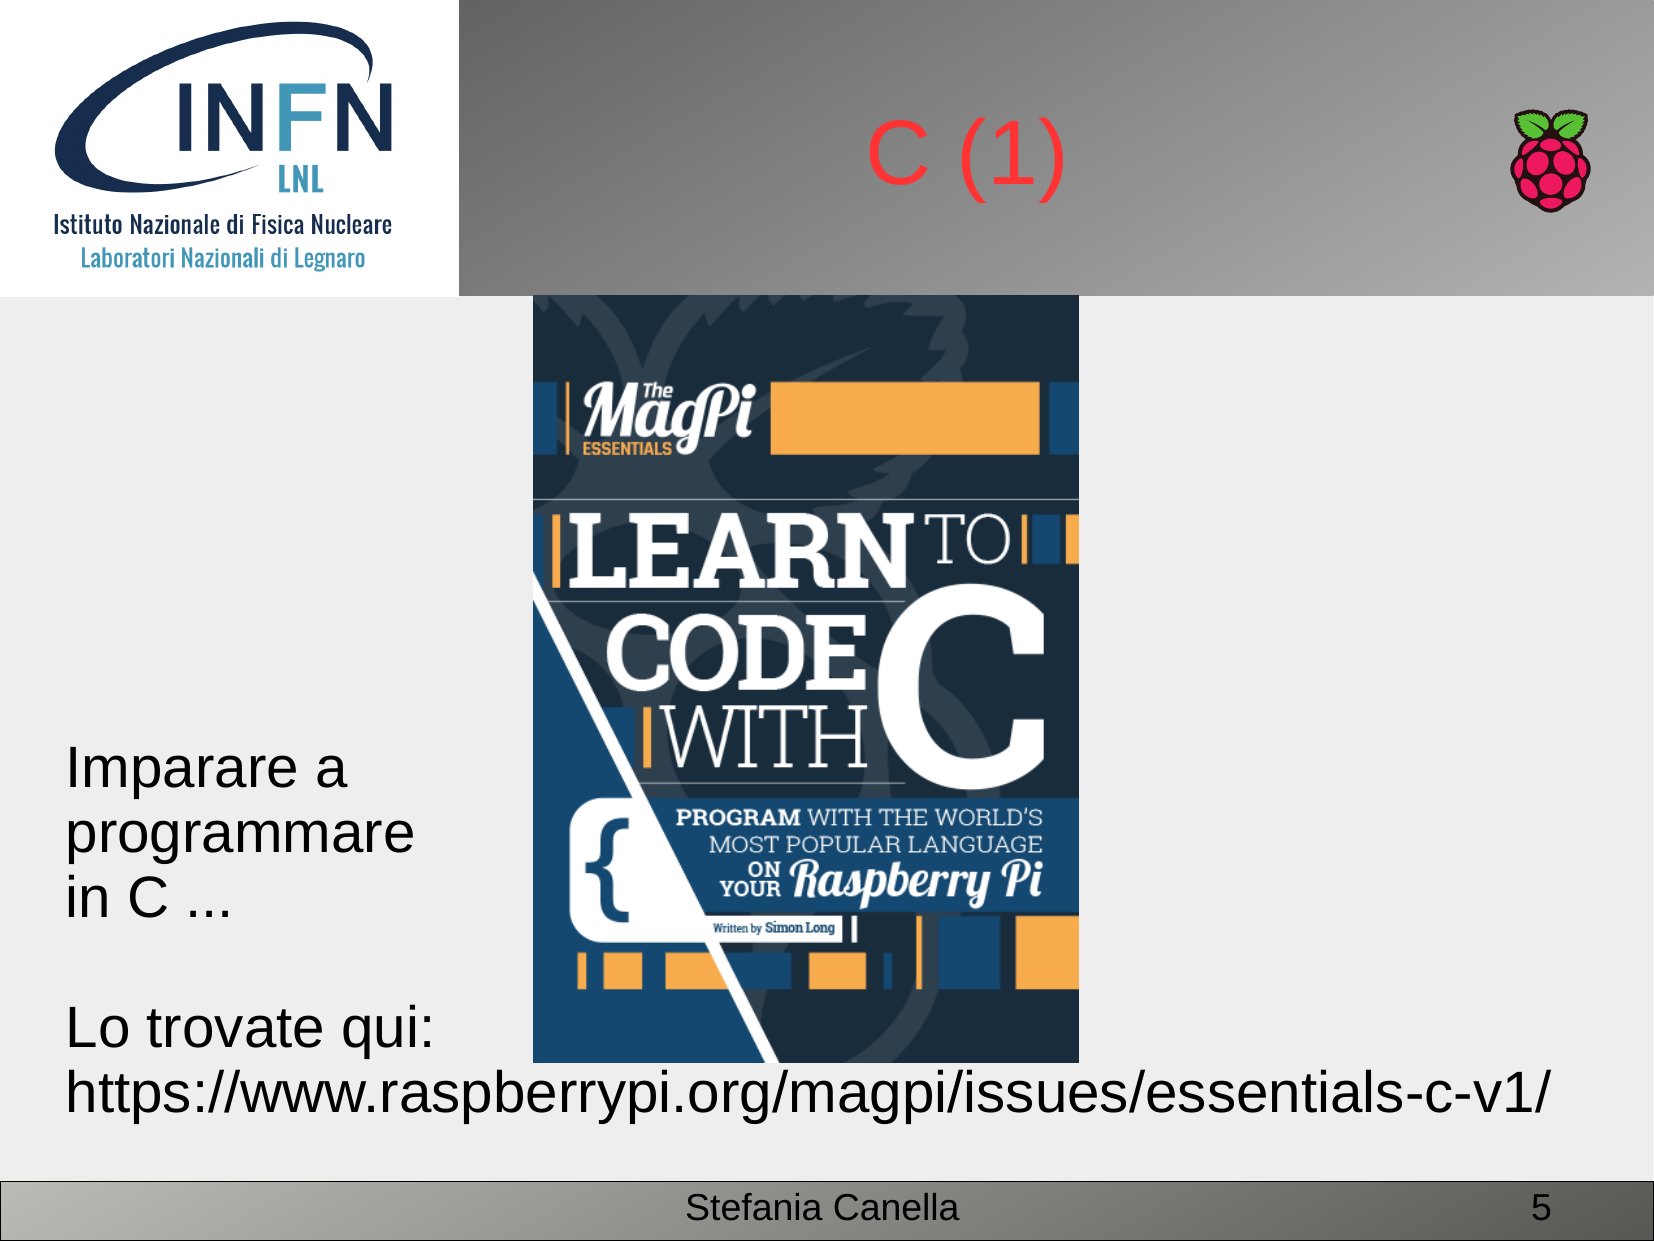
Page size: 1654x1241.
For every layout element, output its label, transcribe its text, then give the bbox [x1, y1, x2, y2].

text_box [459, 0, 1654, 296]
text_box <number> [1516, 1178, 1654, 1241]
title C (1) [459, 49, 1571, 257]
picture [0, 0, 459, 297]
text_box [984, 1181, 1516, 1241]
subtitle Imparare a programmare in C ... Lo trovate qui: https://www.raspberrypi.org/magpi/issues/essentials-c-v1/ [65, 711, 1588, 1147]
text_box Stefania Canella [670, 1178, 984, 1241]
picture [533, 295, 1079, 1063]
text_box [0, 1181, 670, 1241]
